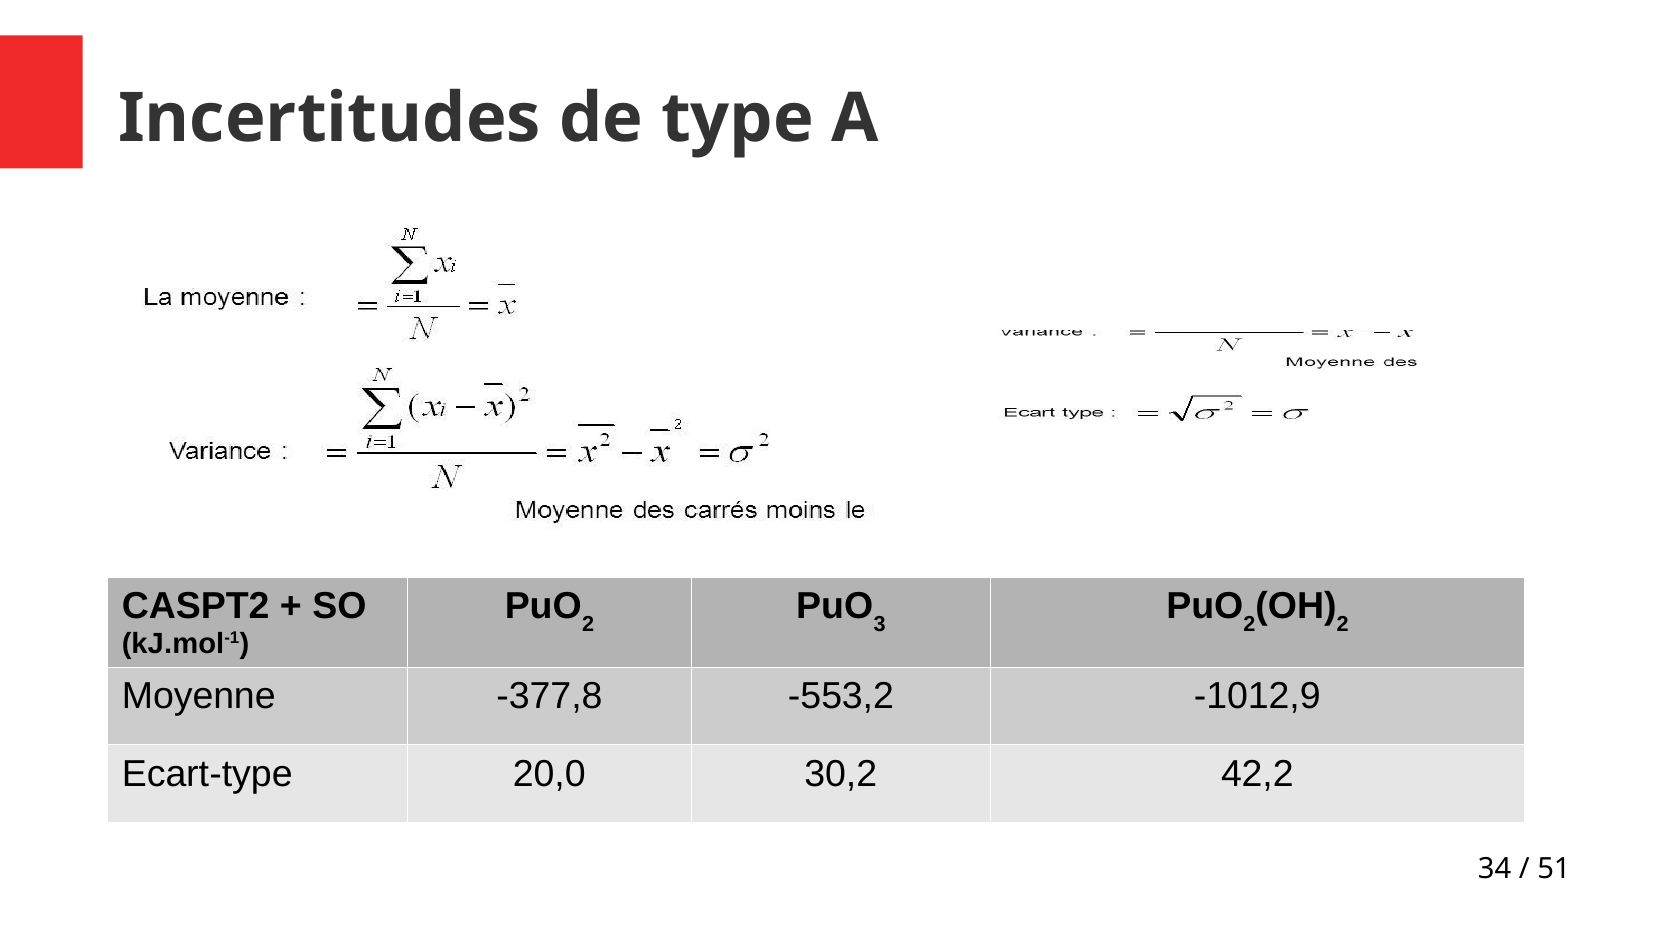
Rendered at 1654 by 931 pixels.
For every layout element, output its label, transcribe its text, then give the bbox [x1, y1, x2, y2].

table_cell 42,2 [991, 745, 1524, 822]
table_header PuO2 [408, 578, 691, 667]
picture [118, 177, 874, 544]
table_cell -1012,9 [991, 668, 1524, 744]
table_cell Ecart-type [108, 745, 407, 822]
table_header PuO3 [692, 578, 990, 667]
table_header PuO2(OH)2 [991, 578, 1524, 667]
table_cell -377,8 [408, 668, 691, 744]
table_cell Moyenne [108, 668, 407, 744]
table_header CASPT2 + SO (kJ.mol-1) [108, 578, 407, 667]
table_cell 20,0 [408, 745, 691, 822]
picture [980, 330, 1418, 438]
table_cell 30,2 [692, 745, 990, 822]
table_cell -553,2 [692, 668, 990, 744]
title Incertitudes de type A [118, 37, 1571, 193]
